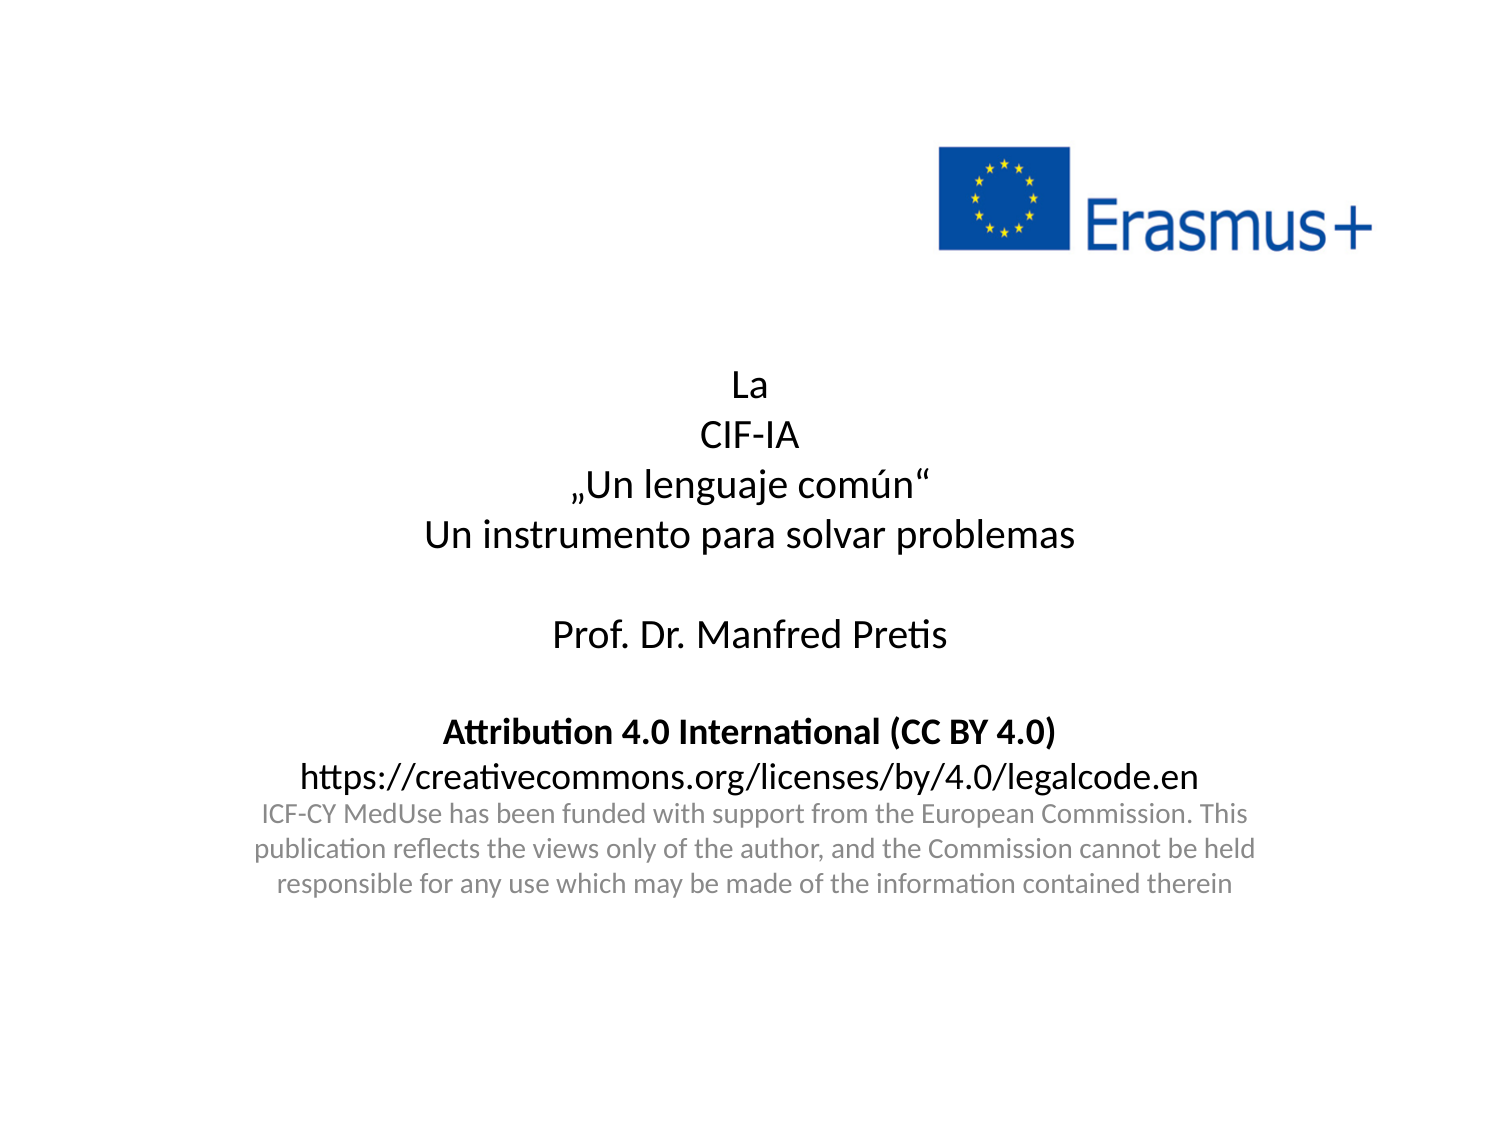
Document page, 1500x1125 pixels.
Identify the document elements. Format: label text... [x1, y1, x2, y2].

subtitle ICF-CY MedUse has been funded with support from the European Commission. This publication reflects the views only of the author, and the Commission cannot be held responsible for any use which may be made of the information contained therein [230, 786, 1281, 1075]
title La CIF-IA „Un lenguaje común“ Un instrumento para solvar problemas Prof. Dr. Manfred Pretis Attribution 4.0 International (CC BY 4.0) https://creativecommons.org/licenses/by/4.0/legalcode.en [112, 349, 1388, 717]
picture [927, 137, 1389, 268]
